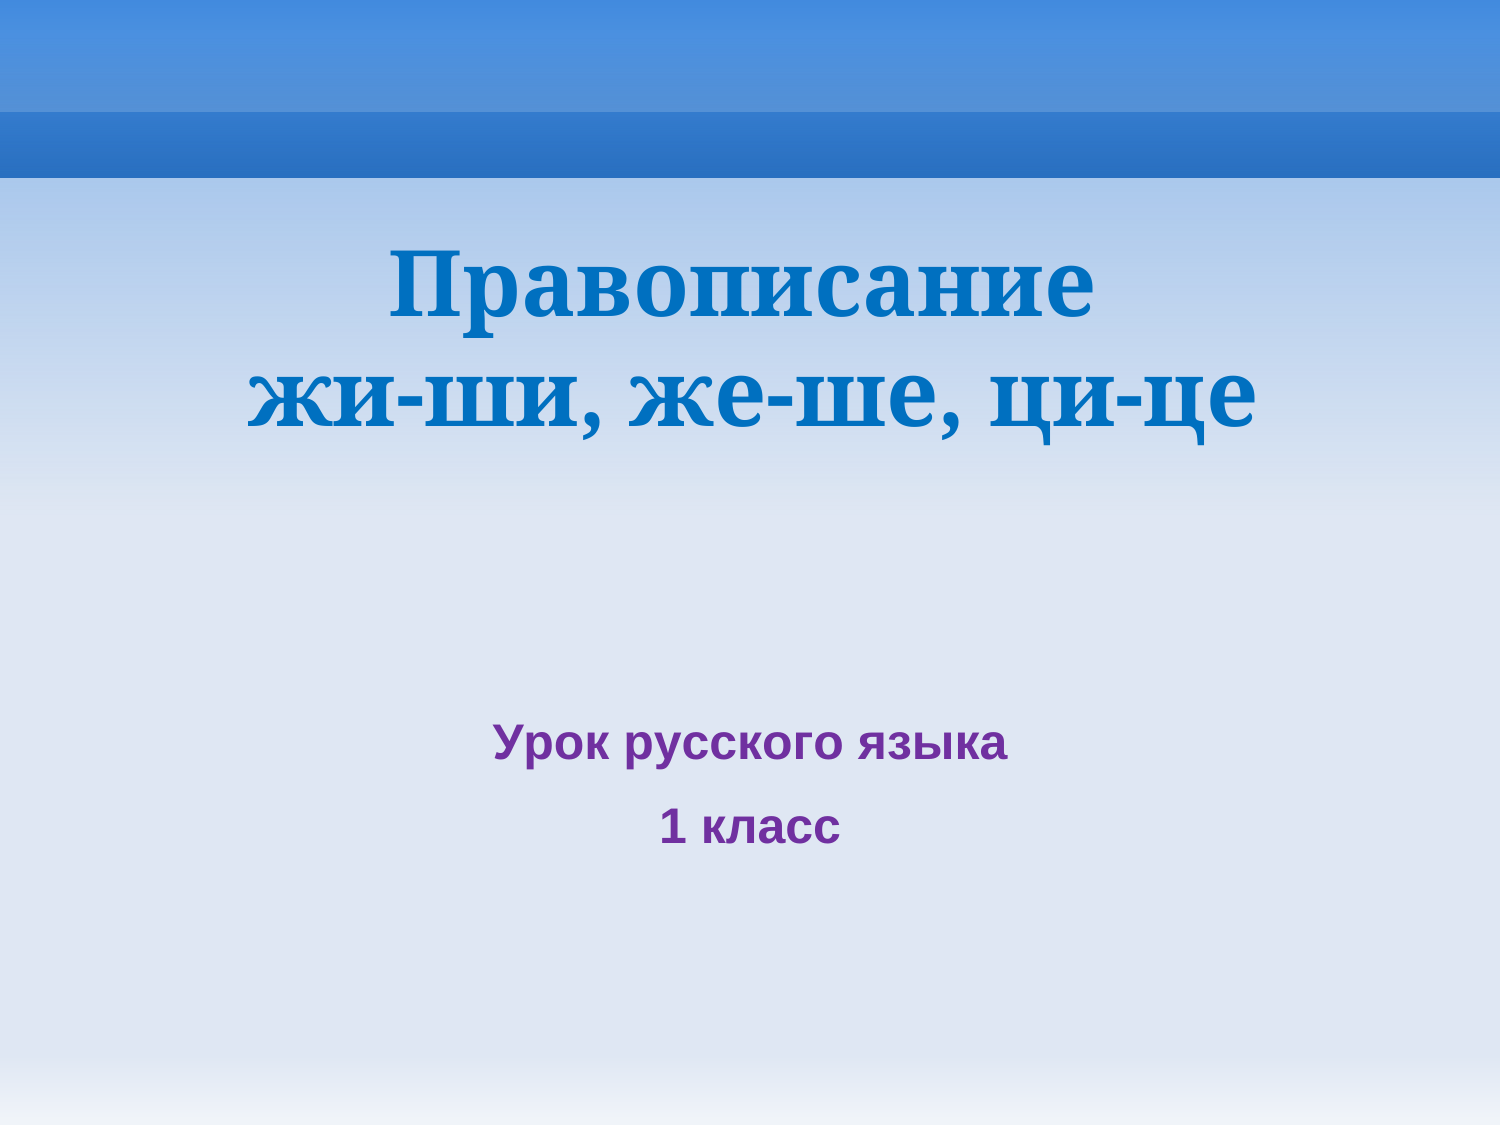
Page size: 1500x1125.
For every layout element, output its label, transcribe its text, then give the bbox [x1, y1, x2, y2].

subtitle Урок русского языка 1 класс [225, 637, 1275, 925]
title Правописание жи-ши, же-ше, ци-це [117, 187, 1393, 593]
